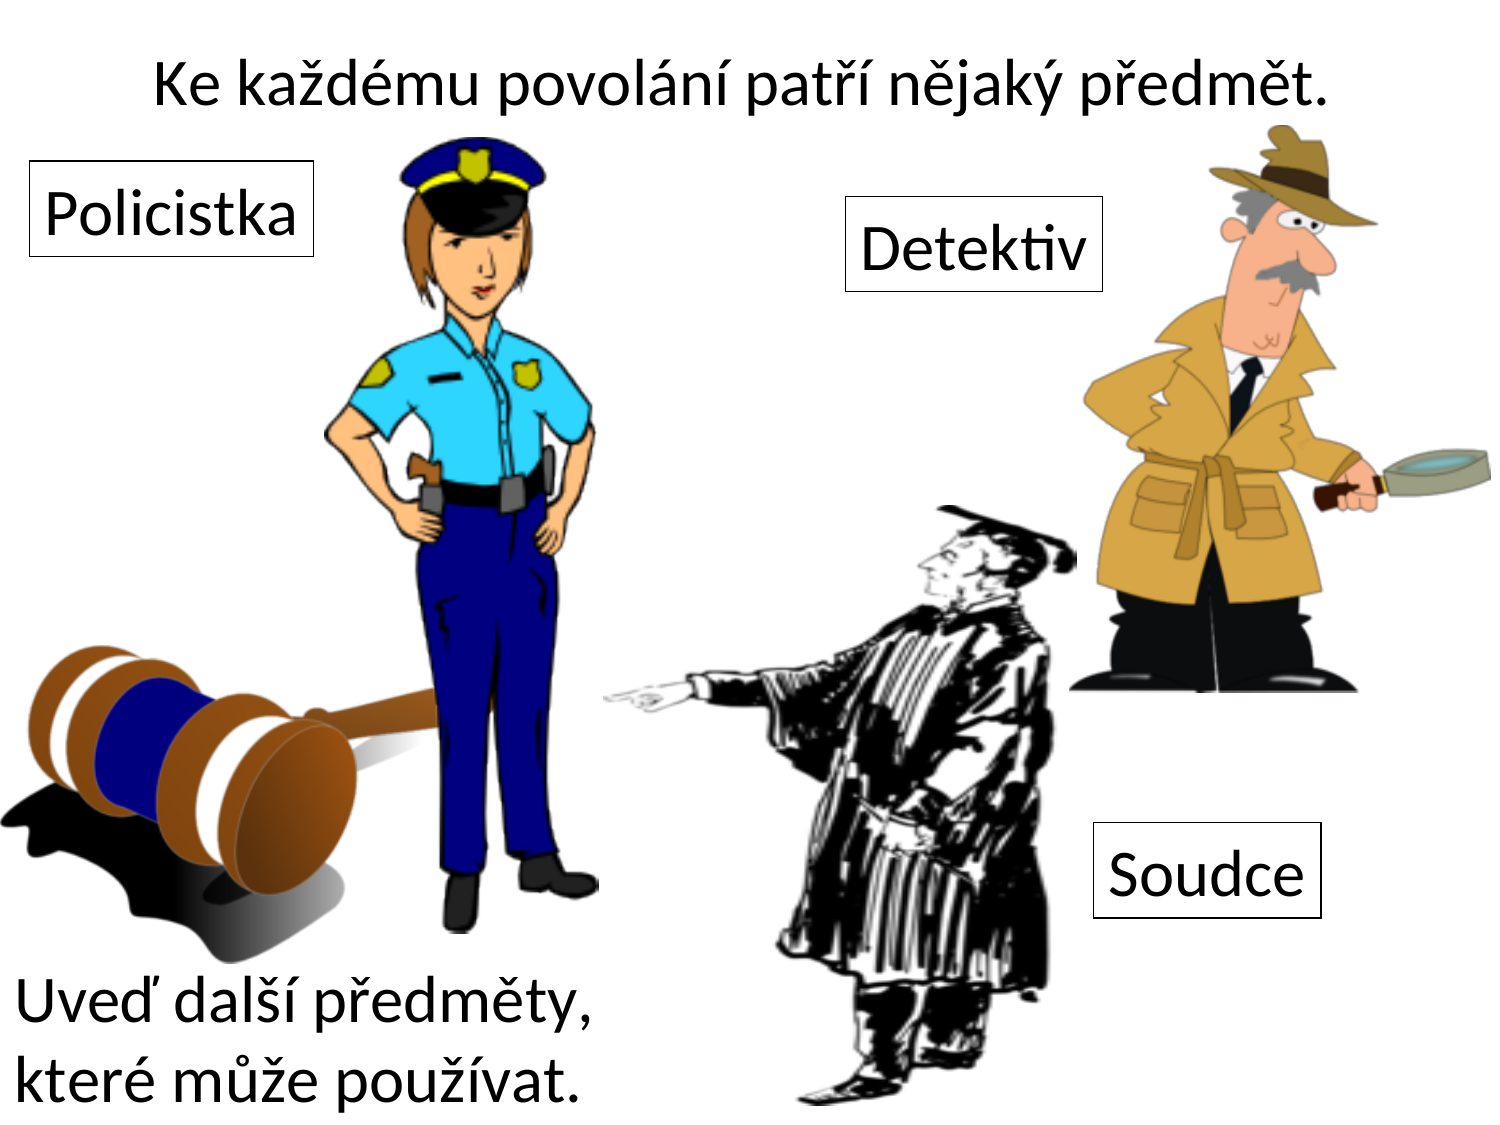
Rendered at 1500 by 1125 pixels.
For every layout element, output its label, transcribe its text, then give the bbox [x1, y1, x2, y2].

picture [0, 137, 599, 948]
text_box Uveď další předměty, které může používat. [0, 948, 610, 1124]
text_box Soudce [1093, 822, 1321, 918]
picture [603, 125, 1491, 1106]
text_box Detektiv [845, 196, 1103, 292]
text_box Ke každému povolání patří nějaký předmět. [139, 30, 1347, 127]
text_box Policistka [29, 160, 314, 257]
